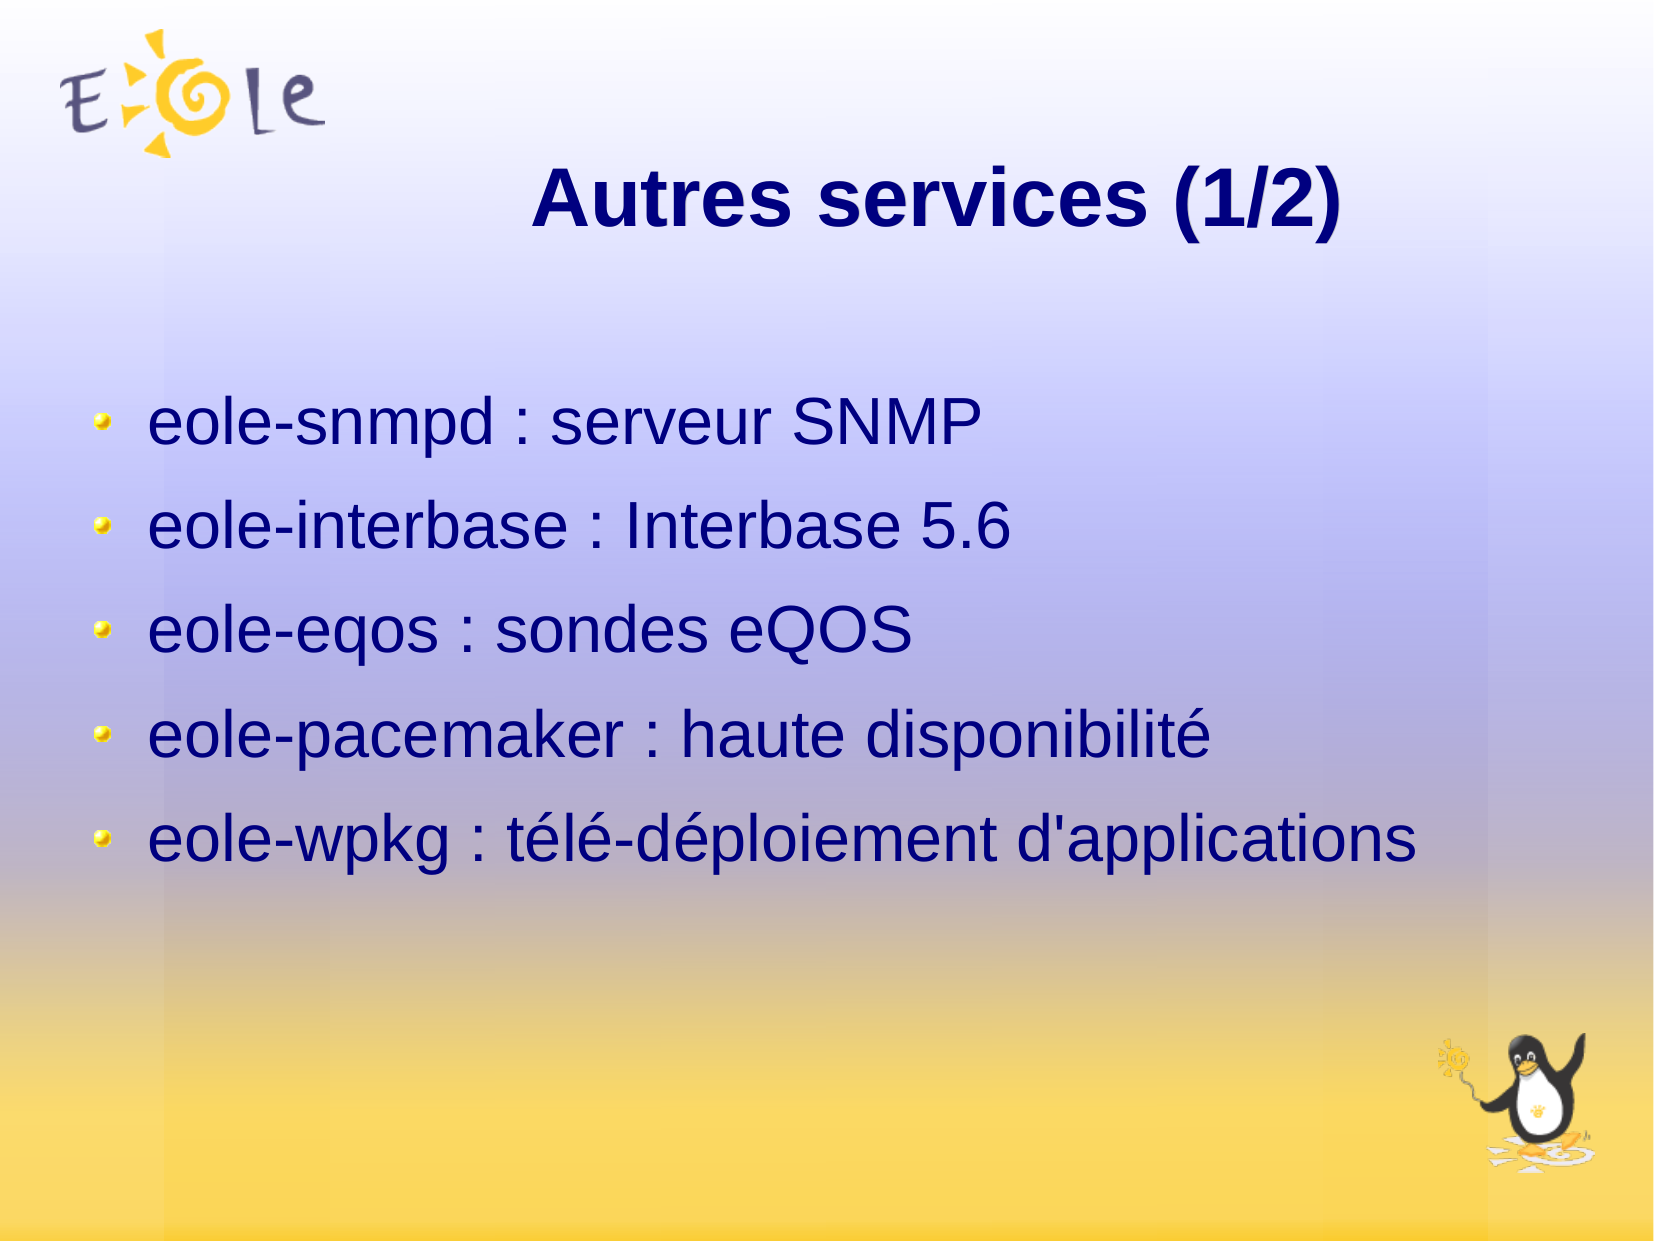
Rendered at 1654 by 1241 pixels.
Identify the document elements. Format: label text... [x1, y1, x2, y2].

picture [0, 0, 1654, 1241]
text_box Autres services (1/2) [515, 143, 1214, 266]
list eole-snmpd : serveur SNMP eole-interbase : Interbase 5.6 eole-eqos : sondes eQOS eole-pacemaker : haute disponibilité eole-wpkg : télé-déploiement d'applications [76, 383, 1566, 1123]
